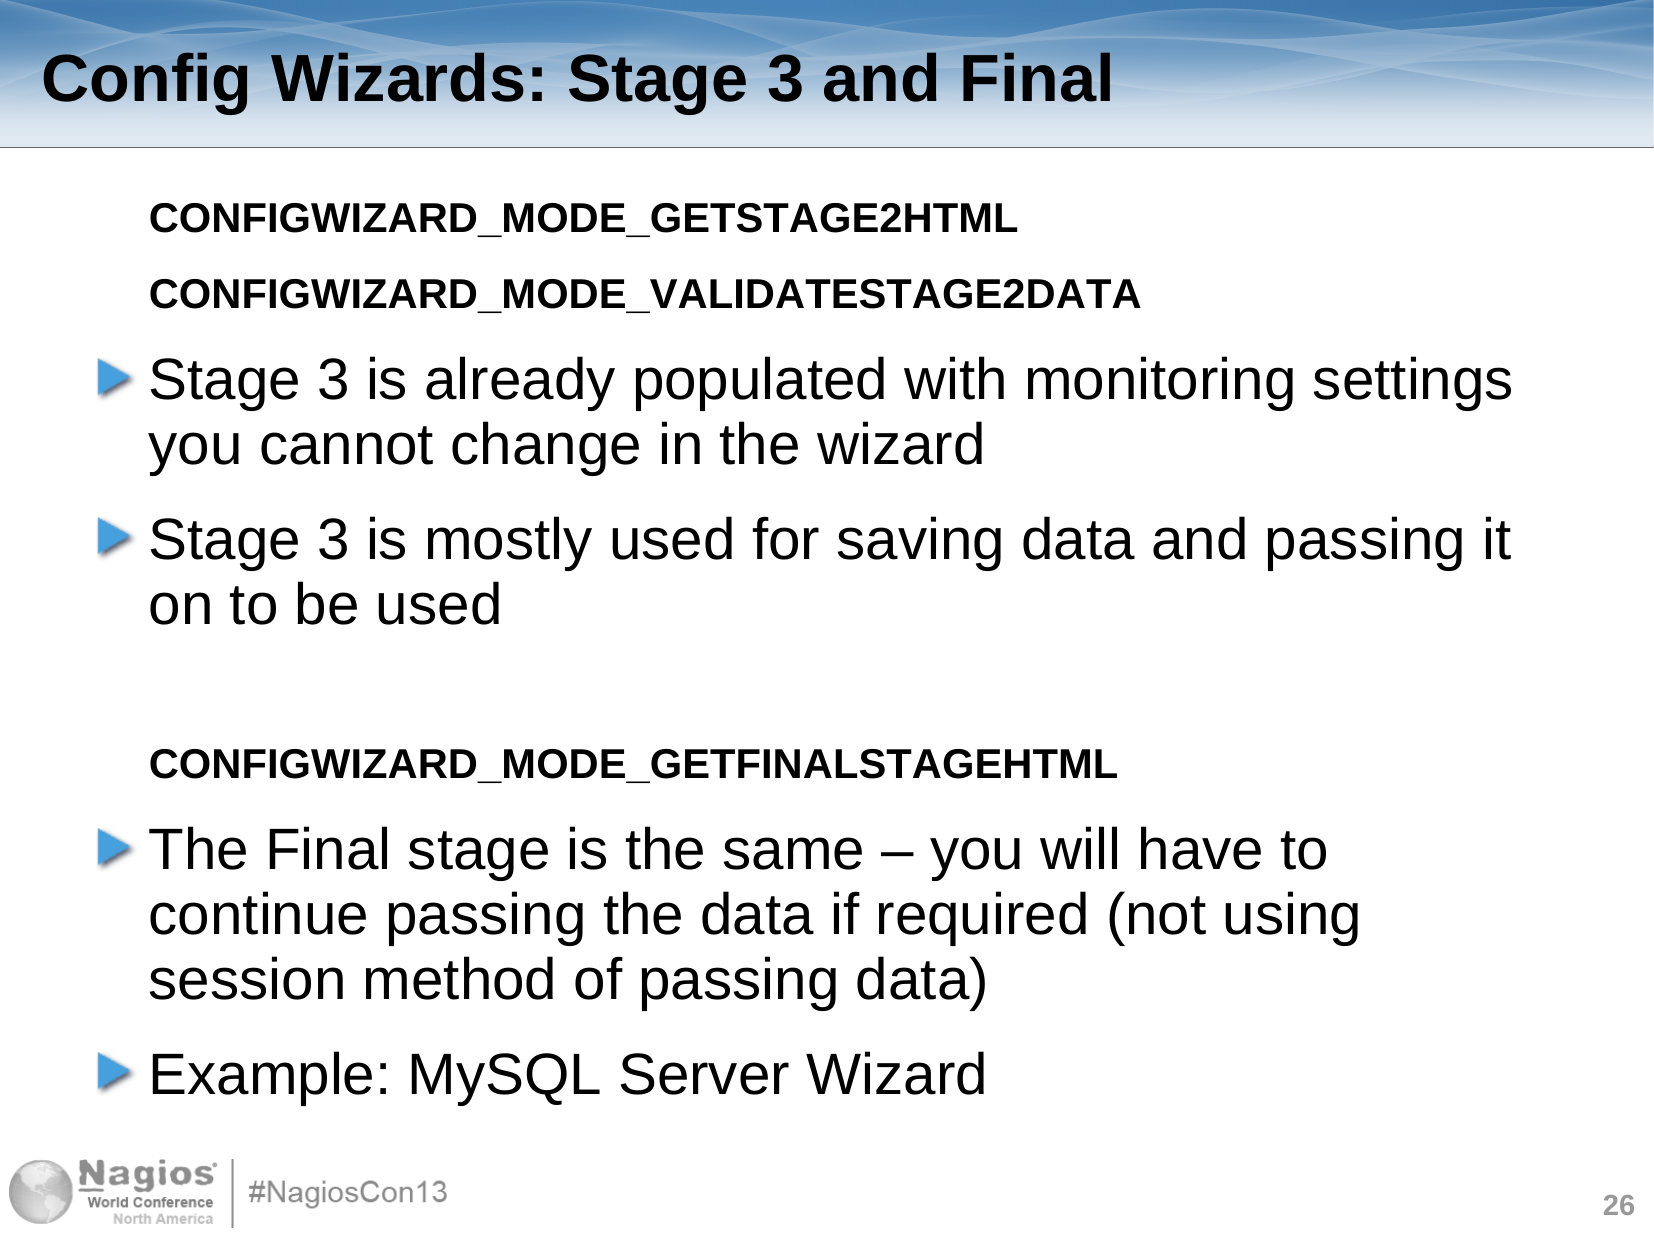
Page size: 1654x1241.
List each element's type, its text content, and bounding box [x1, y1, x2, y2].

list CONFIGWIZARD_MODE_GETSTAGE2HTML CONFIGWIZARD_MODE_VALIDATESTAGE2DATA Stage 3 is already populated with monitoring settings you cannot change in the wizard Stage 3 is mostly used for saving data and passing it on to be used CONFIGWIZARD_MODE_GETFINALSTAGEHTML The Final stage is the same – you will have to continue passing the data if required (not using session method of passing data) Example: MySQL Server Wizard [77, 194, 1567, 1108]
title Config Wizards: Stage 3 and Final [41, 29, 1248, 127]
picture [9, 1159, 453, 1228]
picture [0, 0, 1654, 147]
